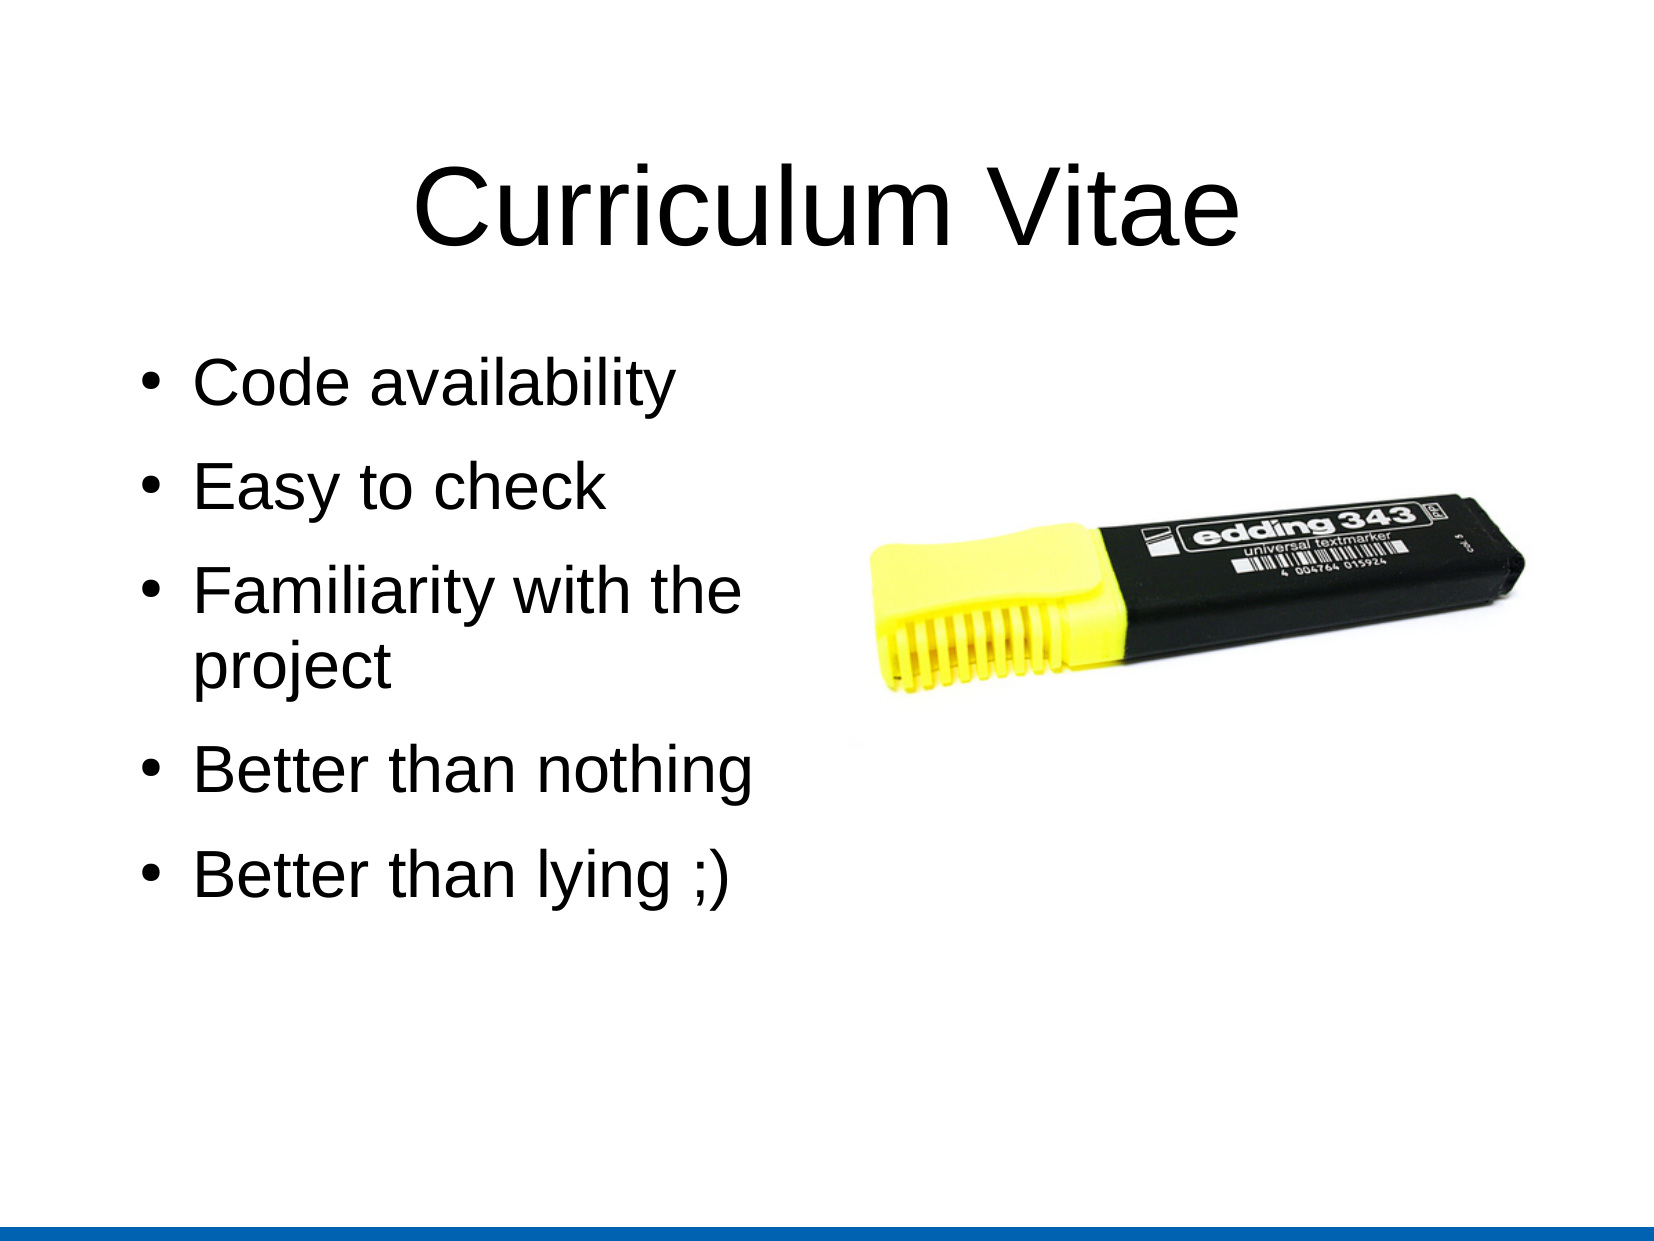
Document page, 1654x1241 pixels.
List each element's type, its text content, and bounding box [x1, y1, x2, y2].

title Curriculum Vitae [121, 110, 1534, 303]
picture [848, 434, 1538, 751]
list Code availability Easy to check Familiarity with the project Better than nothing Better than lying ;) [121, 344, 811, 1112]
